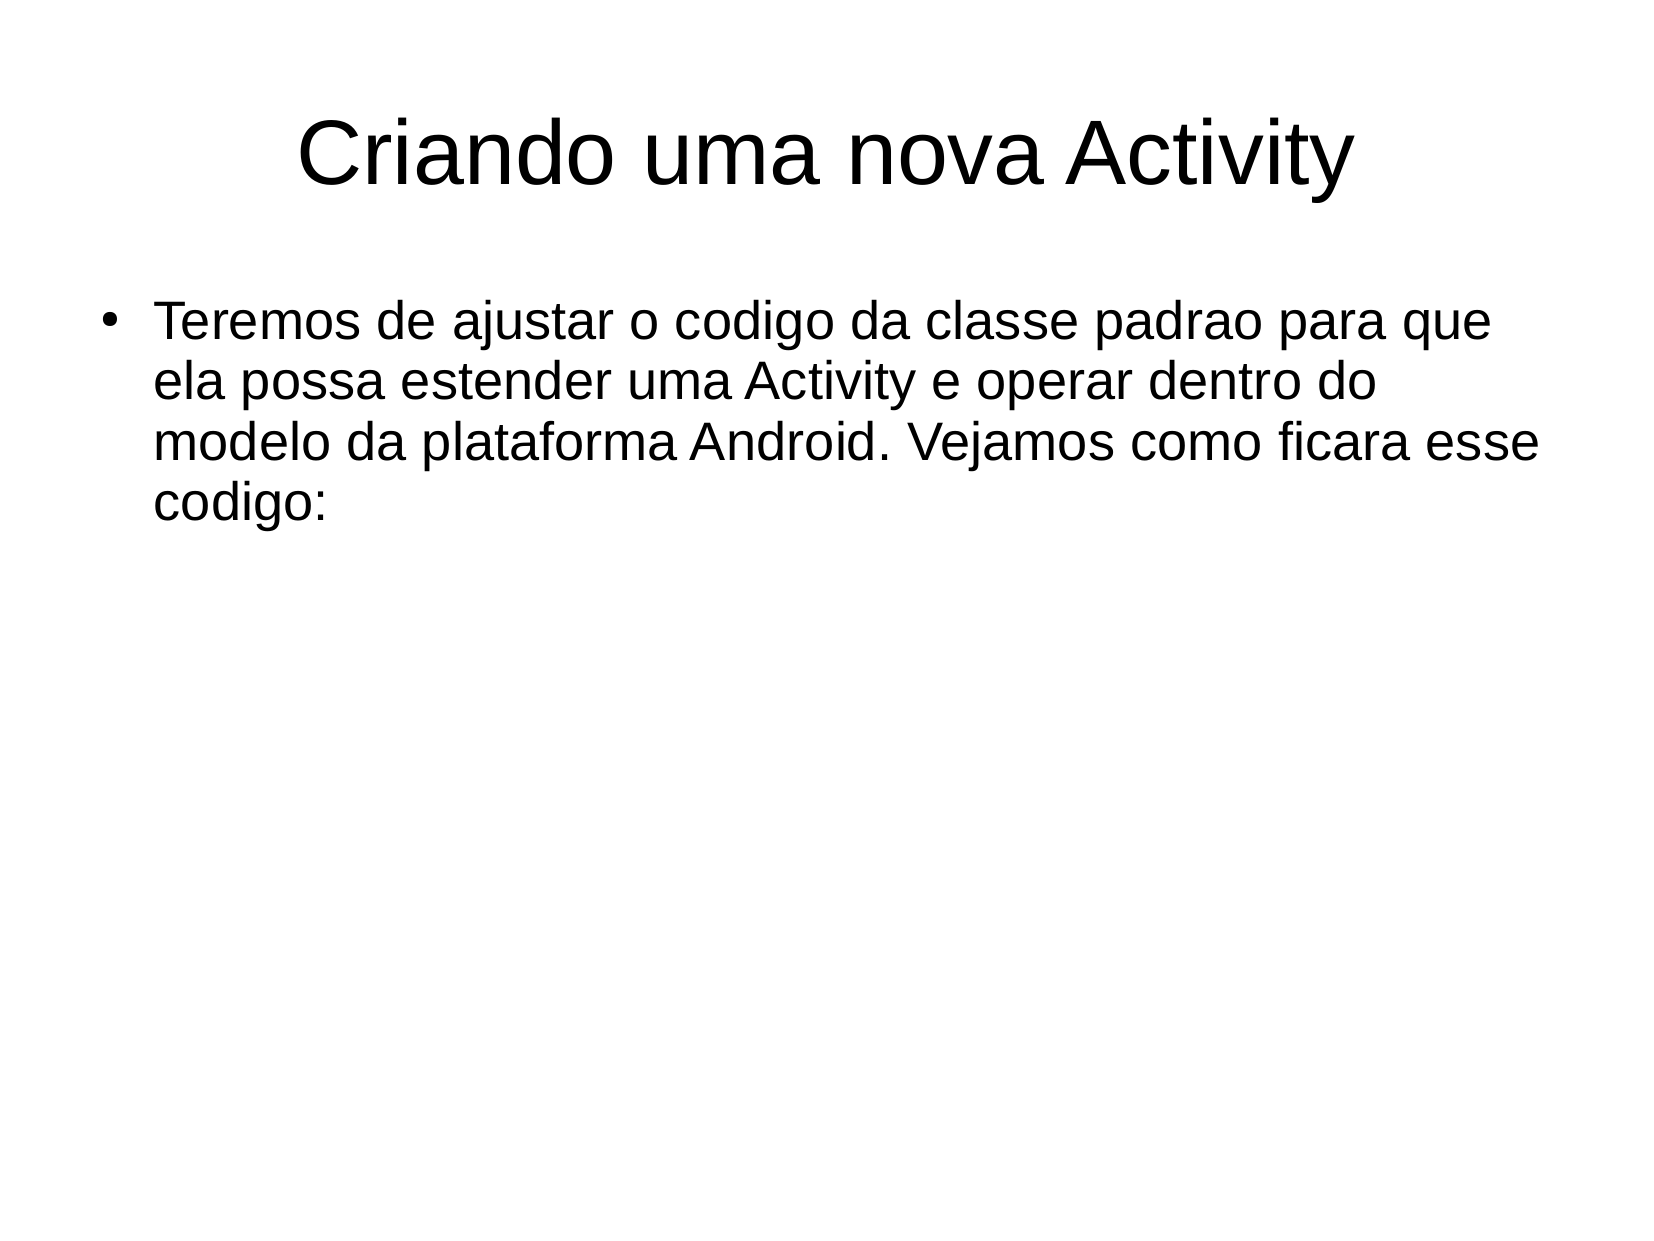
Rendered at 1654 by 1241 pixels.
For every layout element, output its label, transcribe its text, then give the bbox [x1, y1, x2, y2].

list Teremos de ajustar o codigo da classe padrao para que ela possa estender uma Activity e operar dentro do modelo da plataforma Android. Vejamos como ficara esse codigo: [82, 290, 1571, 1109]
title Criando uma nova Activity [82, 49, 1571, 257]
